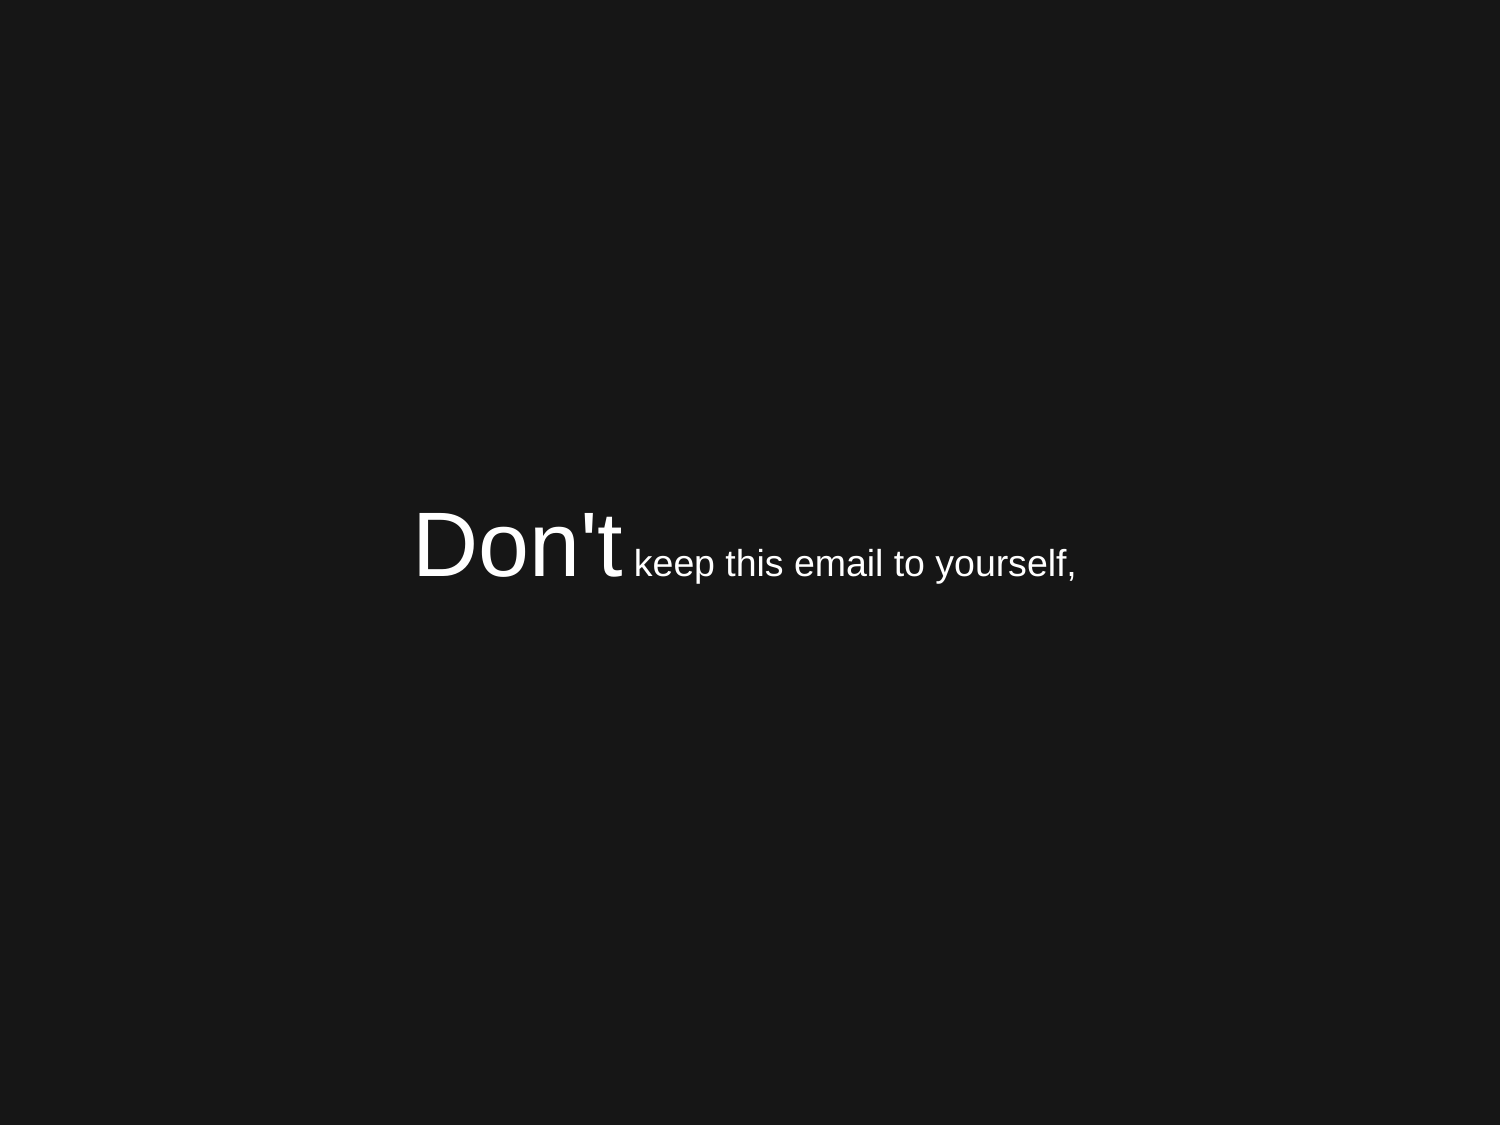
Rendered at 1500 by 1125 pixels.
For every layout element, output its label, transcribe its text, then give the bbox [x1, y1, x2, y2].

text_box Don't keep this email to yourself, [0, 477, 1500, 648]
